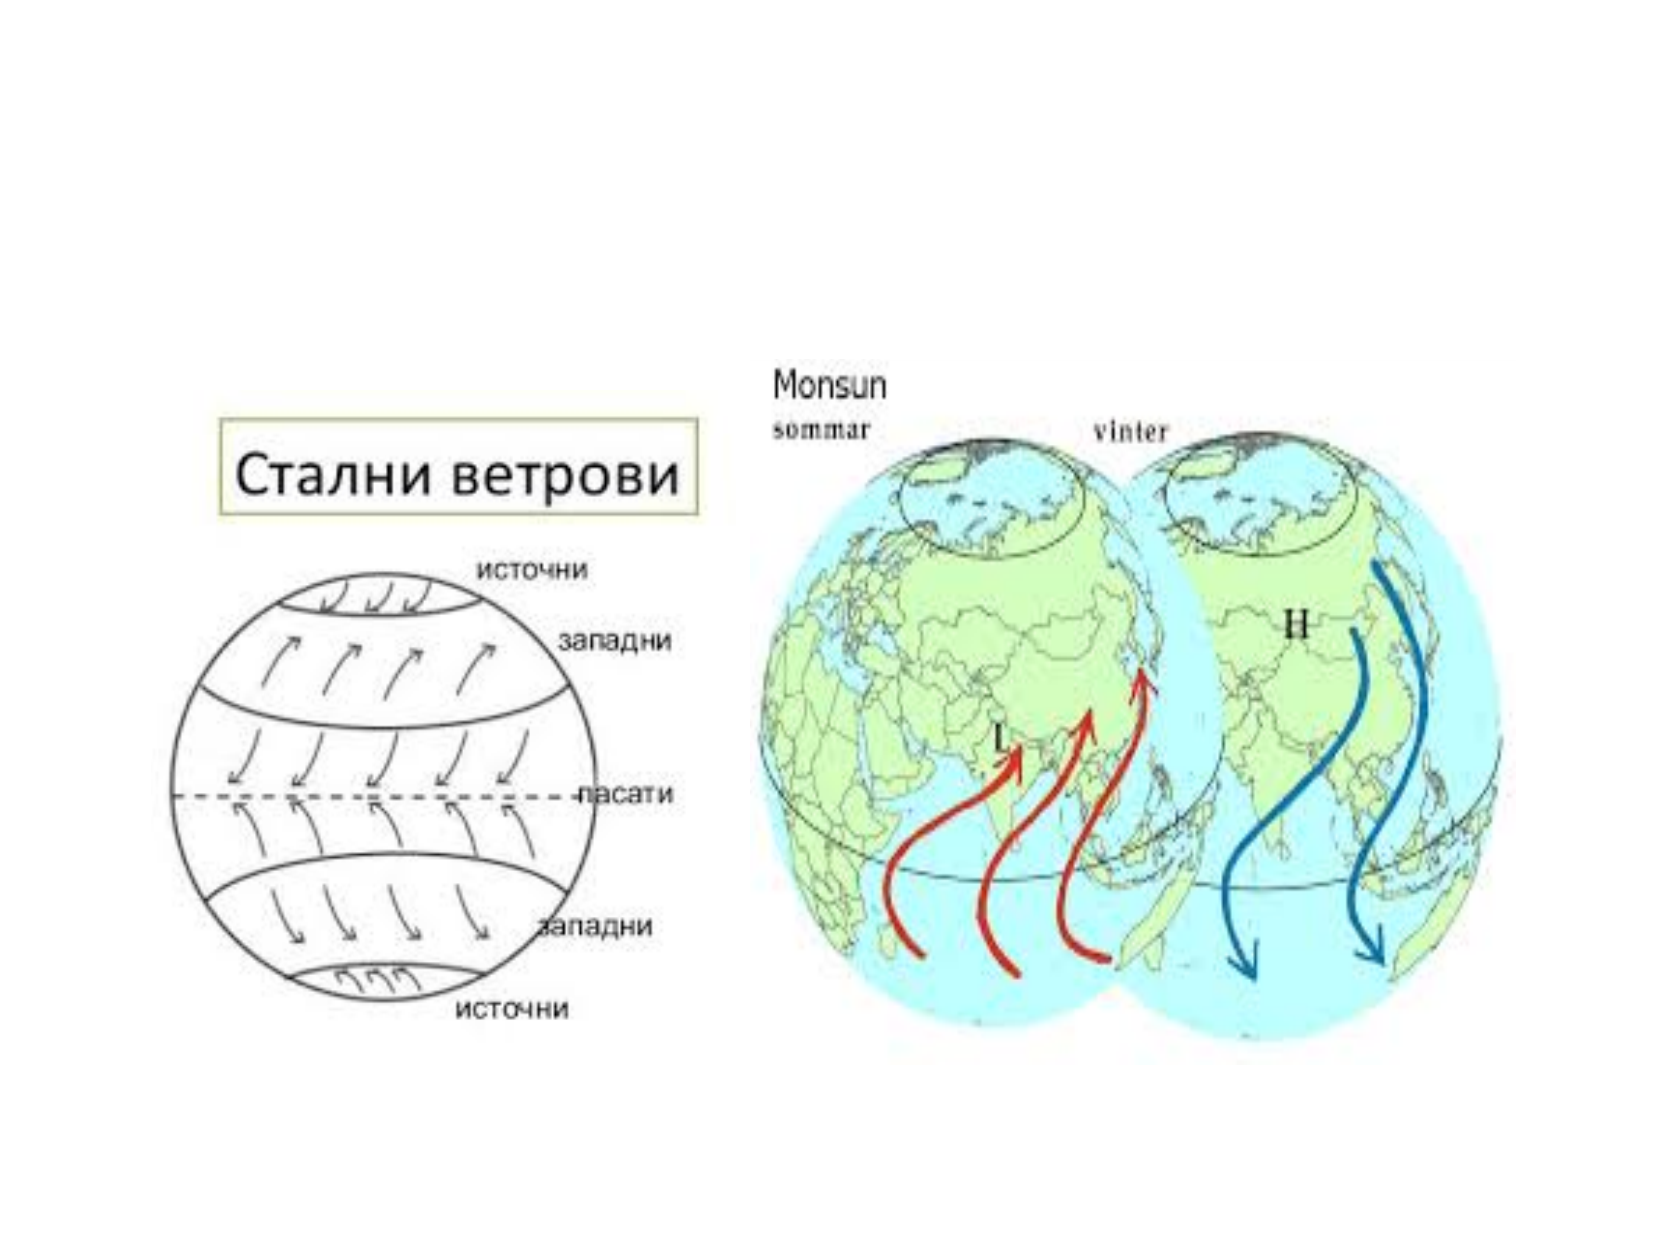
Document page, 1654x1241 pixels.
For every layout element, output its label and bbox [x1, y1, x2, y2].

picture [151, 390, 736, 1066]
picture [750, 359, 1516, 1066]
